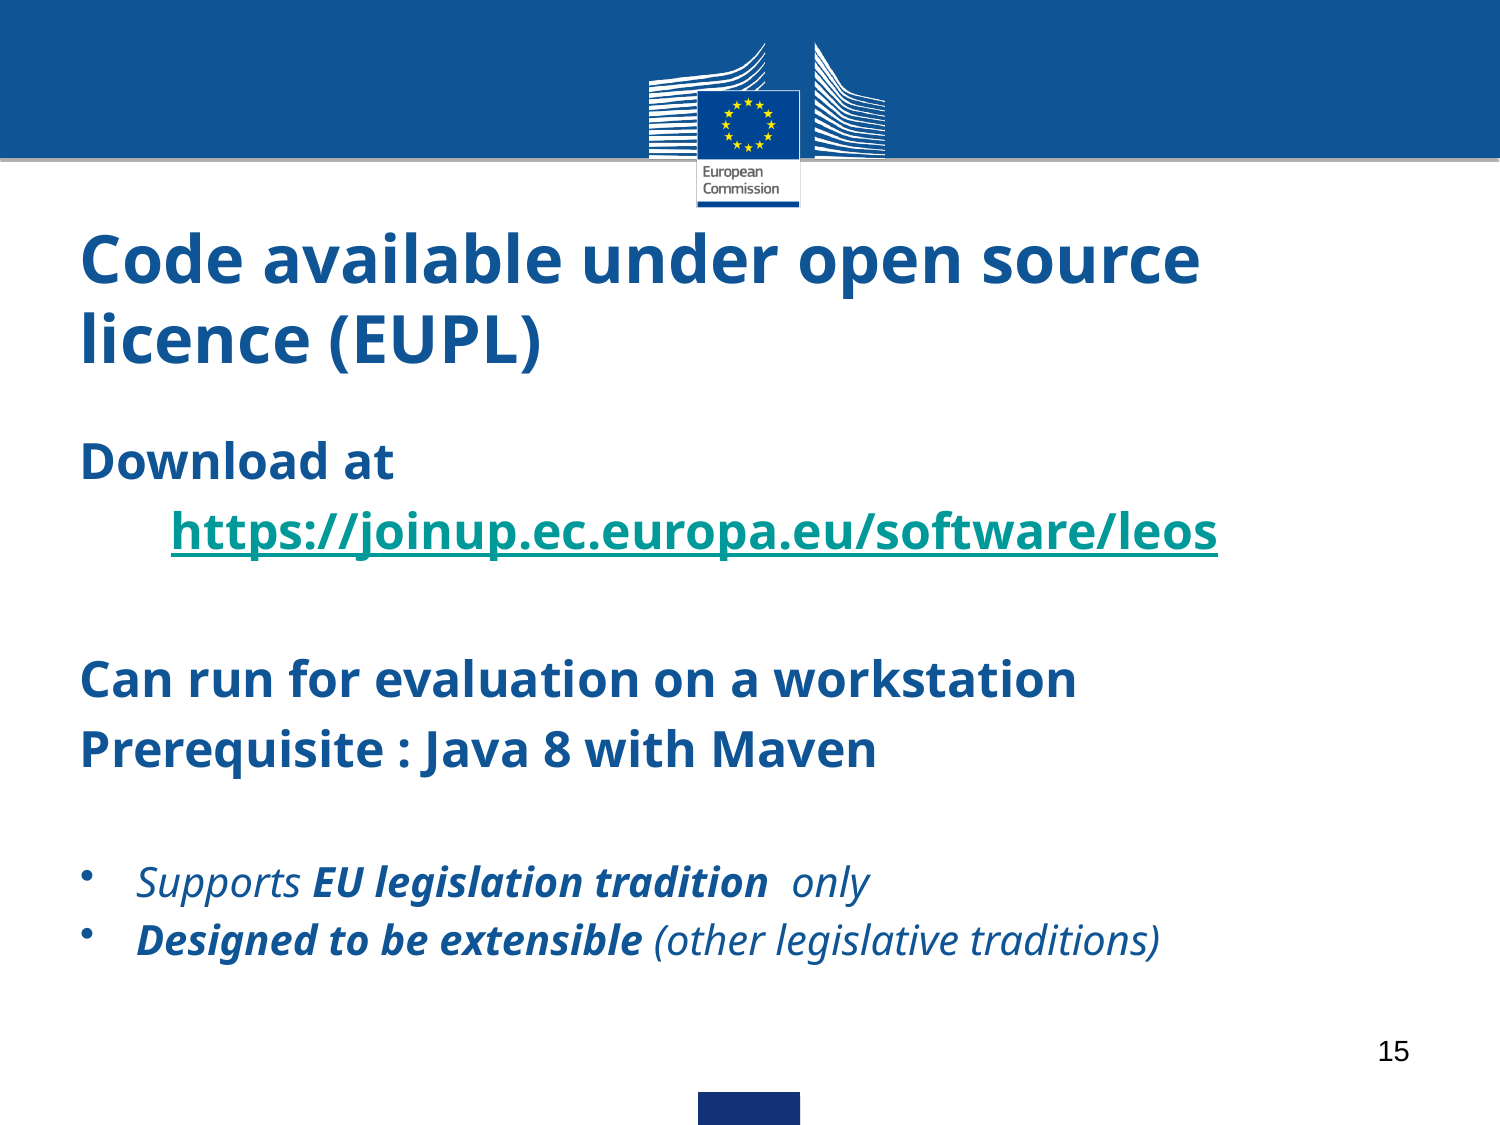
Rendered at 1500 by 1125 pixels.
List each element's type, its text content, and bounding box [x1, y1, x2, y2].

list Download at https://joinup.ec.europa.eu/software/leos Can run for evaluation on a workstation Prerequisite : Java 8 with Maven Supports EU legislation tradition only Designed to be extensible (other legislative traditions) [64, 361, 1392, 1012]
picture [649, 42, 885, 208]
slide_number <number> [1074, 1024, 1425, 1103]
title Code available under open source licence (EUPL) [64, 219, 1415, 374]
